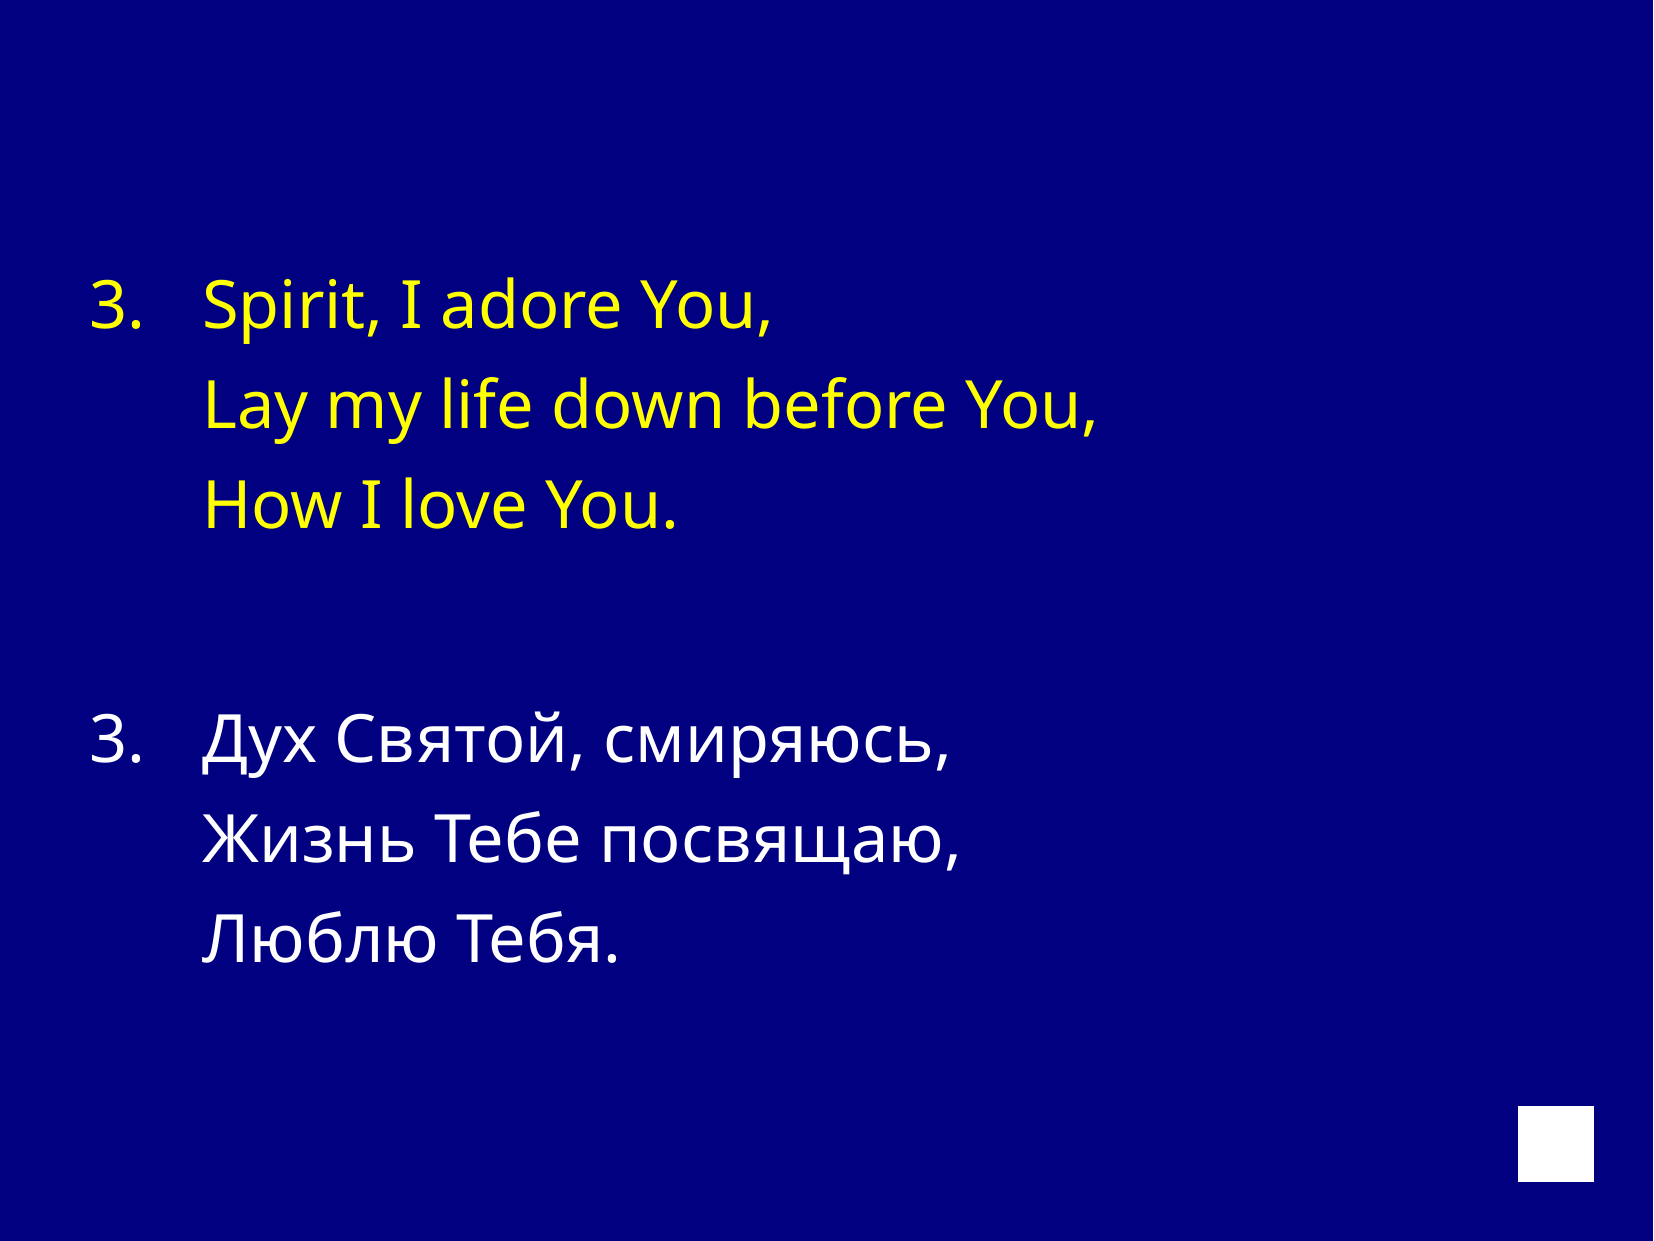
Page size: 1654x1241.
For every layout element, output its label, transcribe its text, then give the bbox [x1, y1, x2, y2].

text_box 3. Дух Святой, смиряюсь, Жизнь Тебе посвящаю, Люблю Тебя. [75, 675, 1576, 1163]
text_box 3. Spirit, I adore You, Lay my life down before You, How I love You. [75, 150, 1576, 638]
text_box [1518, 1106, 1594, 1182]
